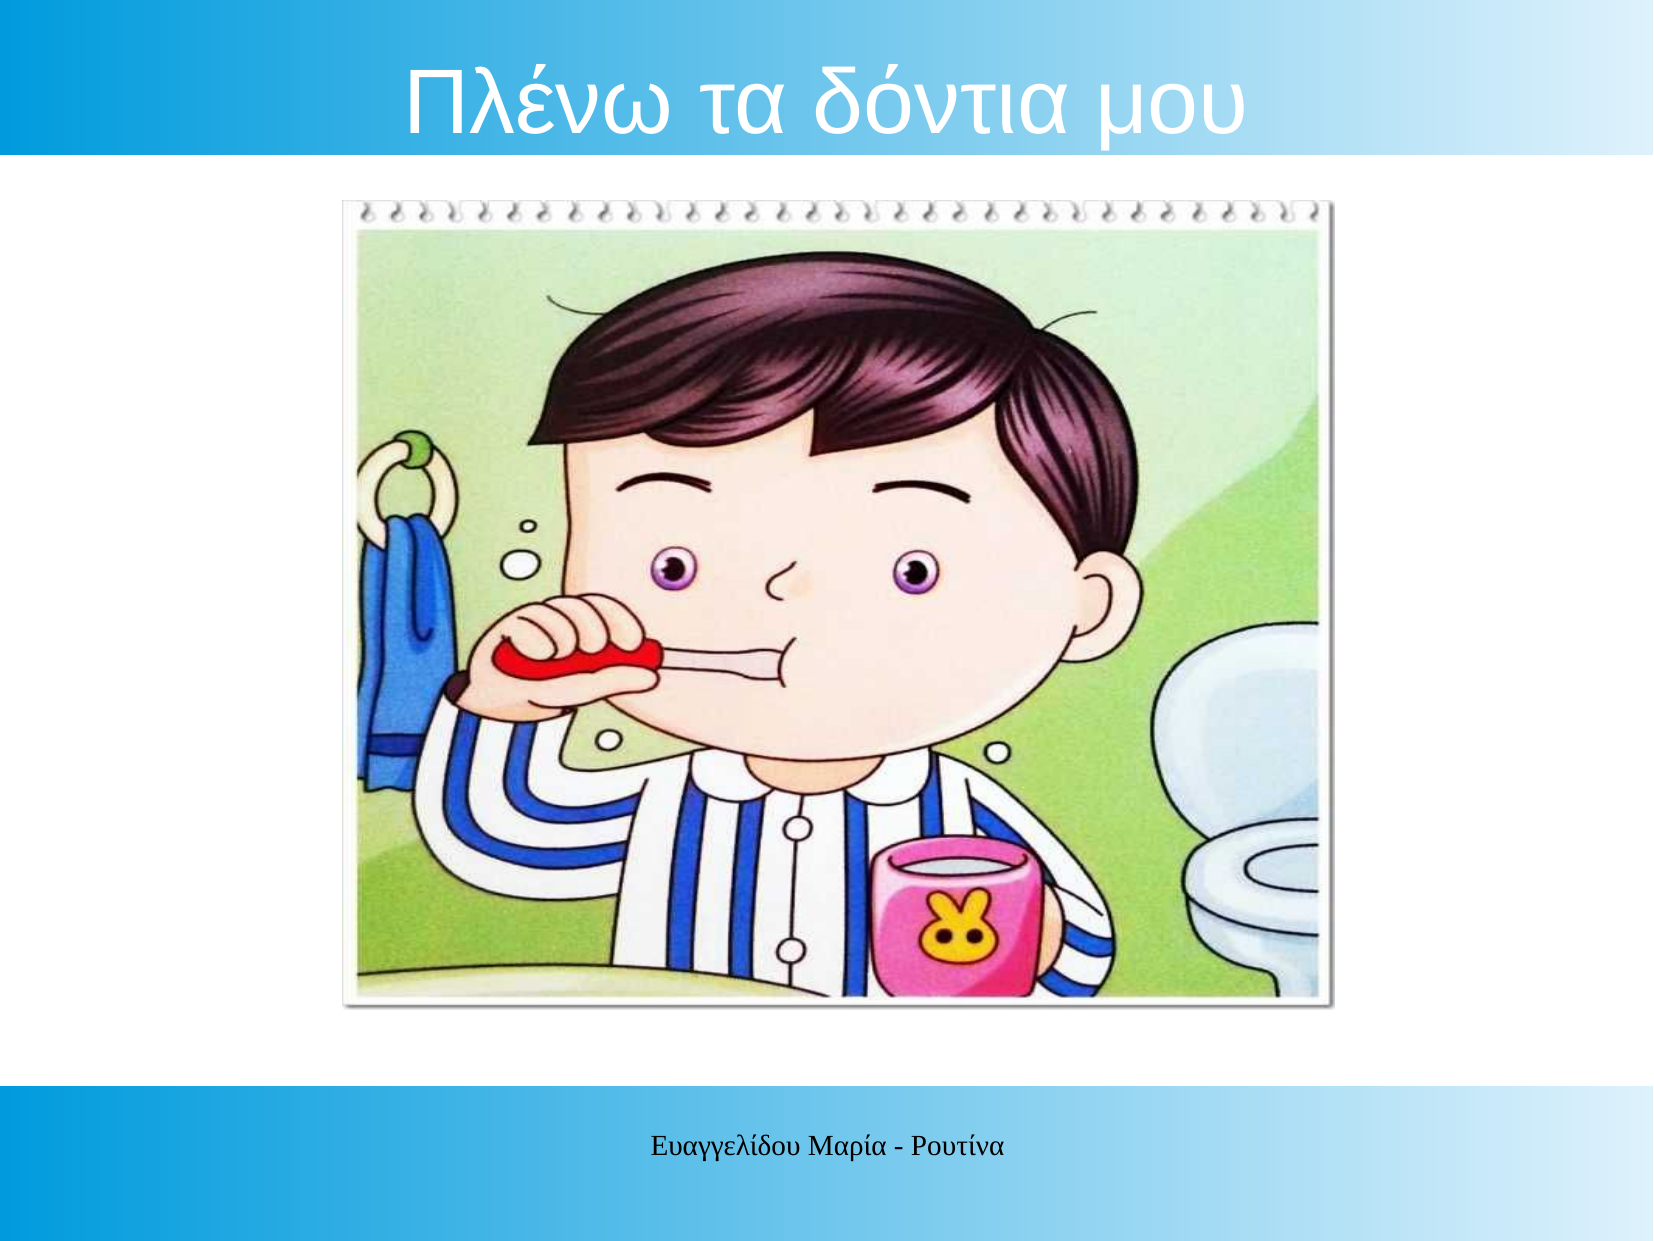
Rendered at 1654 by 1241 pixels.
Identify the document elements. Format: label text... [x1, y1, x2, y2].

picture [342, 200, 1335, 1010]
title Πλένω τα δόντια μου [82, 49, 1571, 155]
